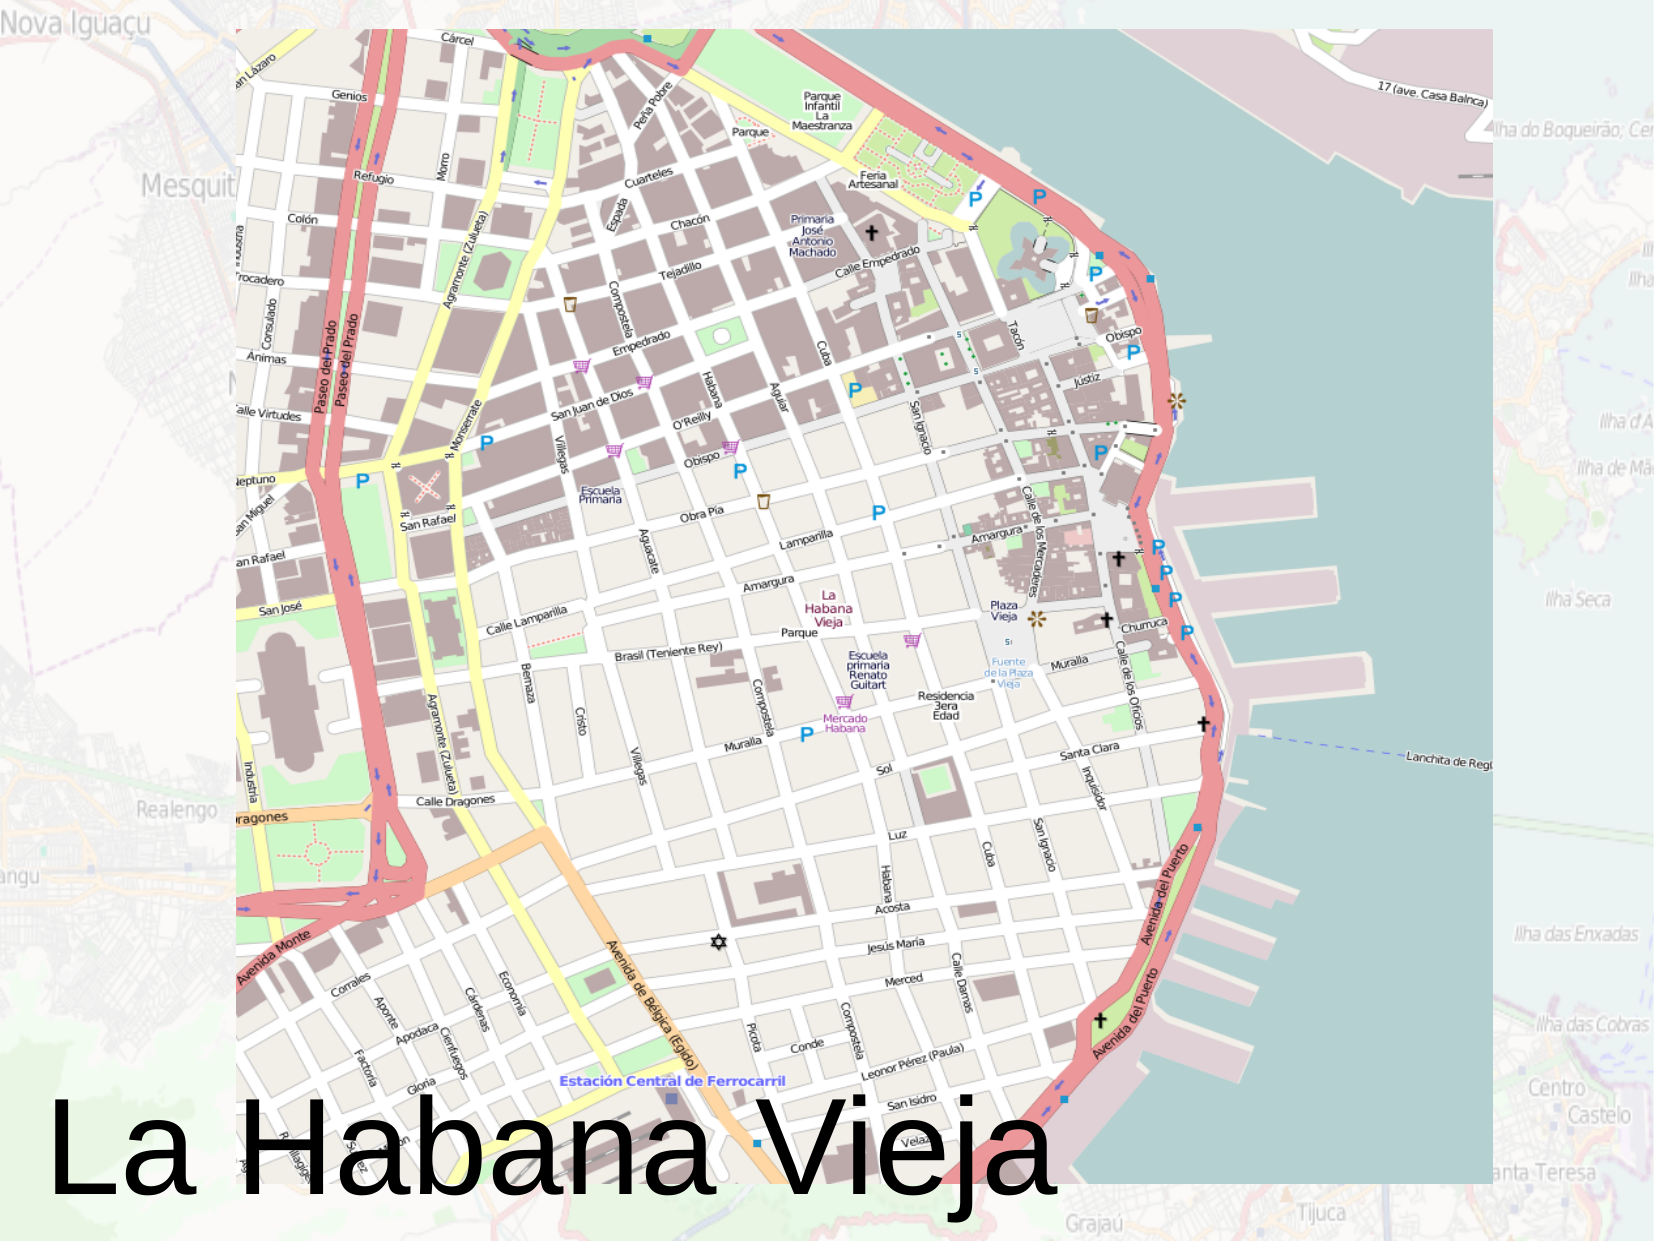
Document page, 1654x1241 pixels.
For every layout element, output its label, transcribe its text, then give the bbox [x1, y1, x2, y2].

text_box La Habana Vieja [29, 1063, 1074, 1232]
picture [236, 29, 1493, 1184]
